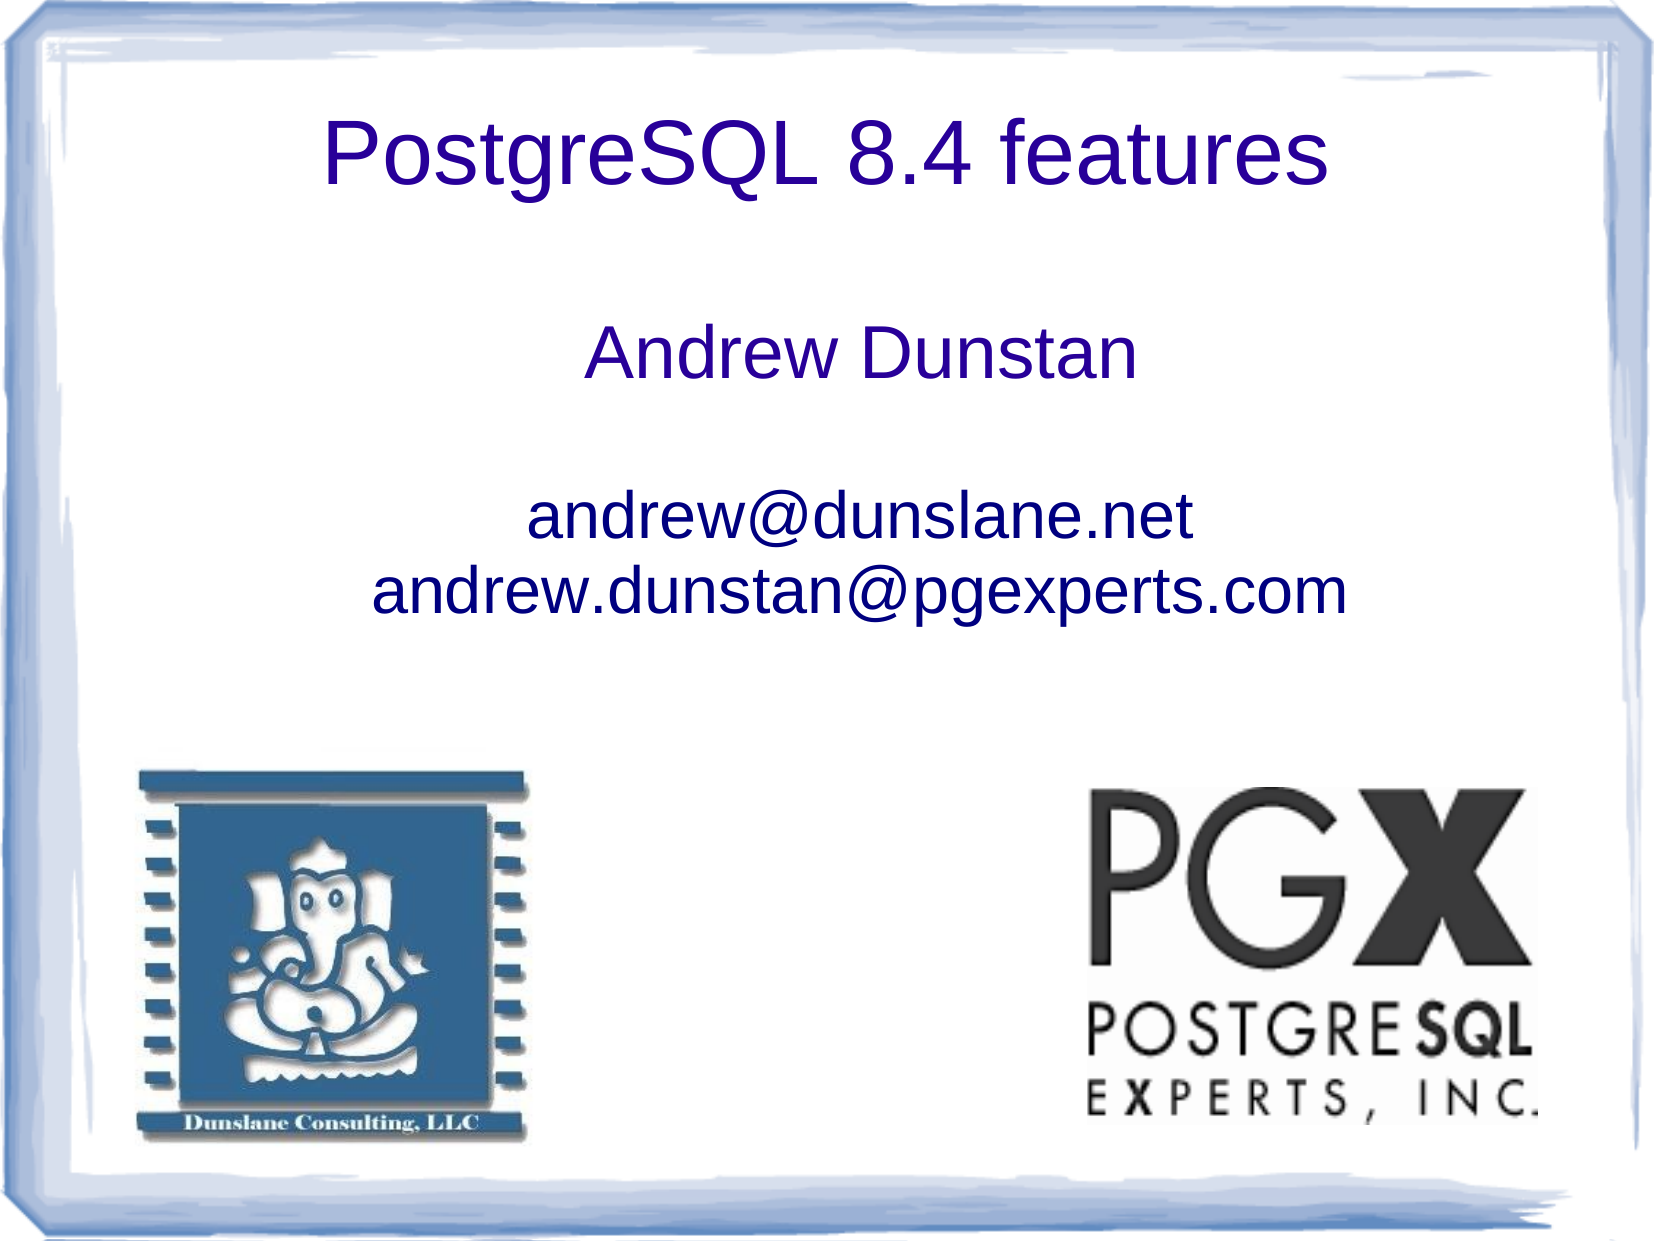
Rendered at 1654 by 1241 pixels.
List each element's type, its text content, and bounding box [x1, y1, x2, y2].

subtitle Andrew Dunstan andrew@dunslane.net andrew.dunstan@pgexperts.com [122, 225, 1576, 788]
title PostgreSQL 8.4 features [82, 49, 1571, 257]
picture [0, 0, 1654, 1241]
